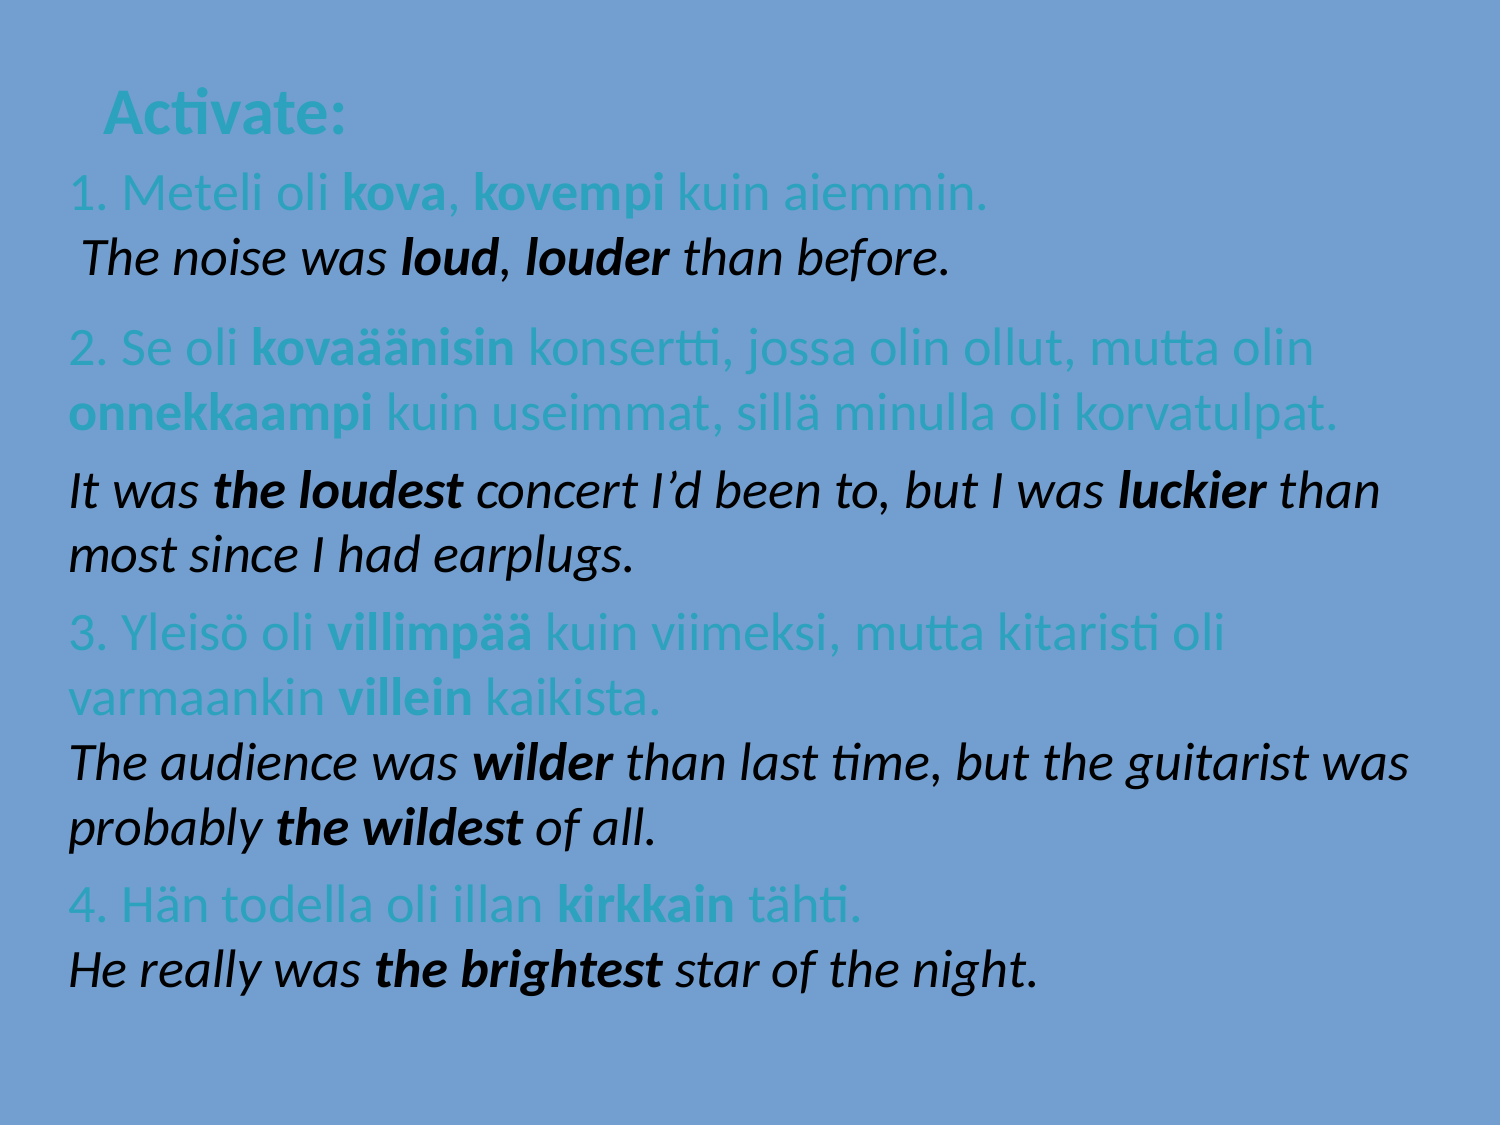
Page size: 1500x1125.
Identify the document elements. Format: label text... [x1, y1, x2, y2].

title Activate: [88, 54, 1439, 149]
list 1. Meteli oli kova, kovempi kuin aiemmin. The noise was loud, louder than before. 2. Se oli kovaäänisin konsertti, jossa olin ollut, mutta olin onnekkaampi kuin useimmat, sillä minulla oli korvatulpat. It was the loudest concert I’d been to, but I was luckier than most since I had earplugs. 3. Yleisö oli villimpää kuin viimeksi, mutta kitaristi oli varmaankin villein kaikista. The audience was wilder than last time, but the guitarist was probably the wildest of all. 4. Hän todella oli illan kirkkain tähti. He really was the brightest star of the night. [53, 149, 1459, 1024]
